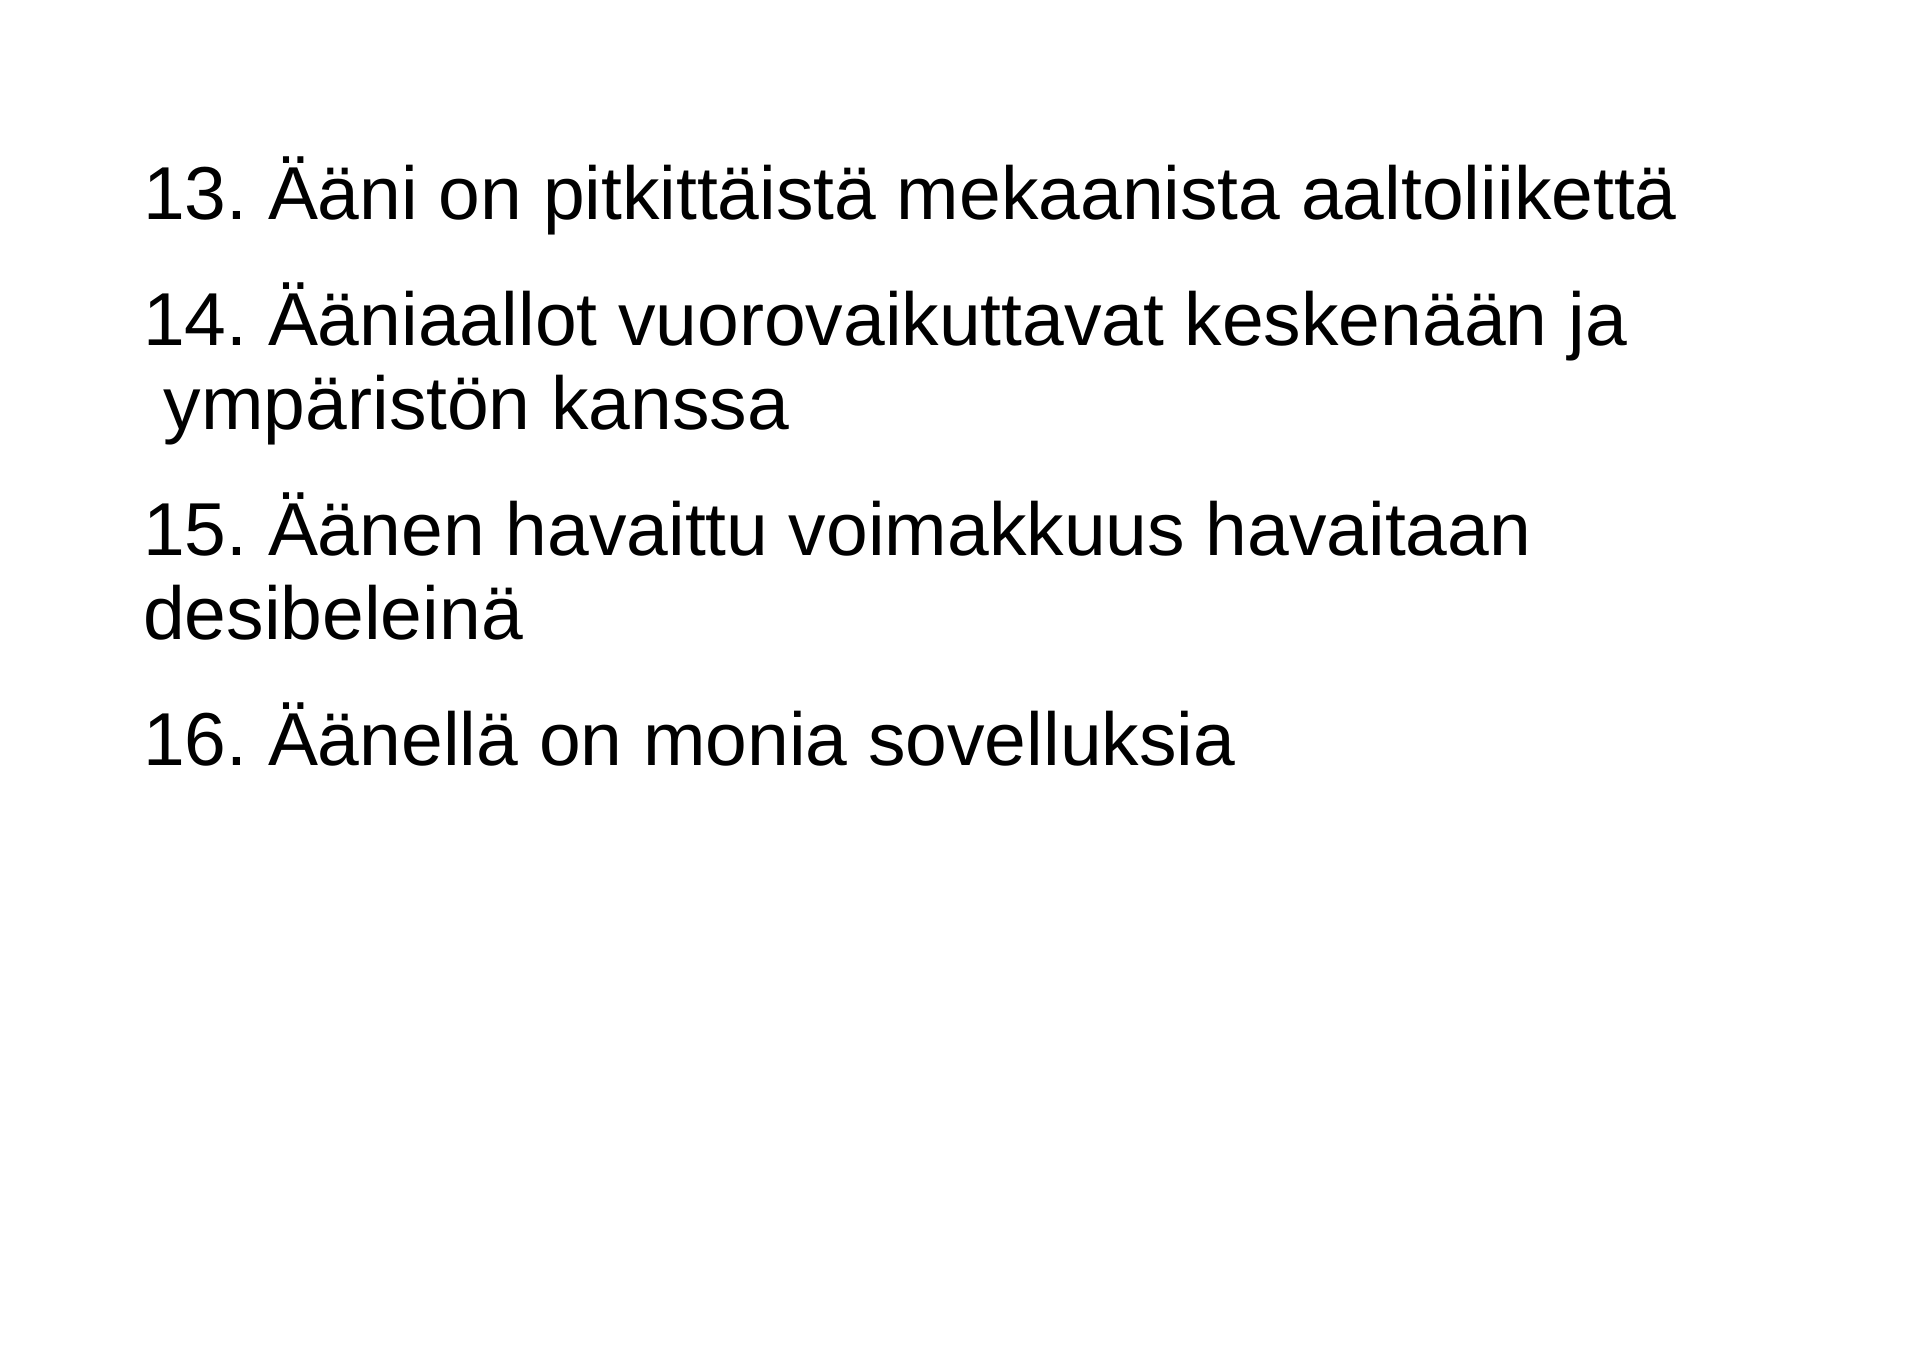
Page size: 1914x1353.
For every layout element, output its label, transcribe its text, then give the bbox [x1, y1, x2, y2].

text_box 13. Ääni on pitkittäistä mekaanista aaltoliikettä 14. Ääniaallot vuorovaikuttavat keskenään ja ympäristön kanssa 15. Äänen havaittu voimakkuus havaitaan desibeleinä 16. Äänellä on monia sovelluksia [128, 144, 1831, 789]
